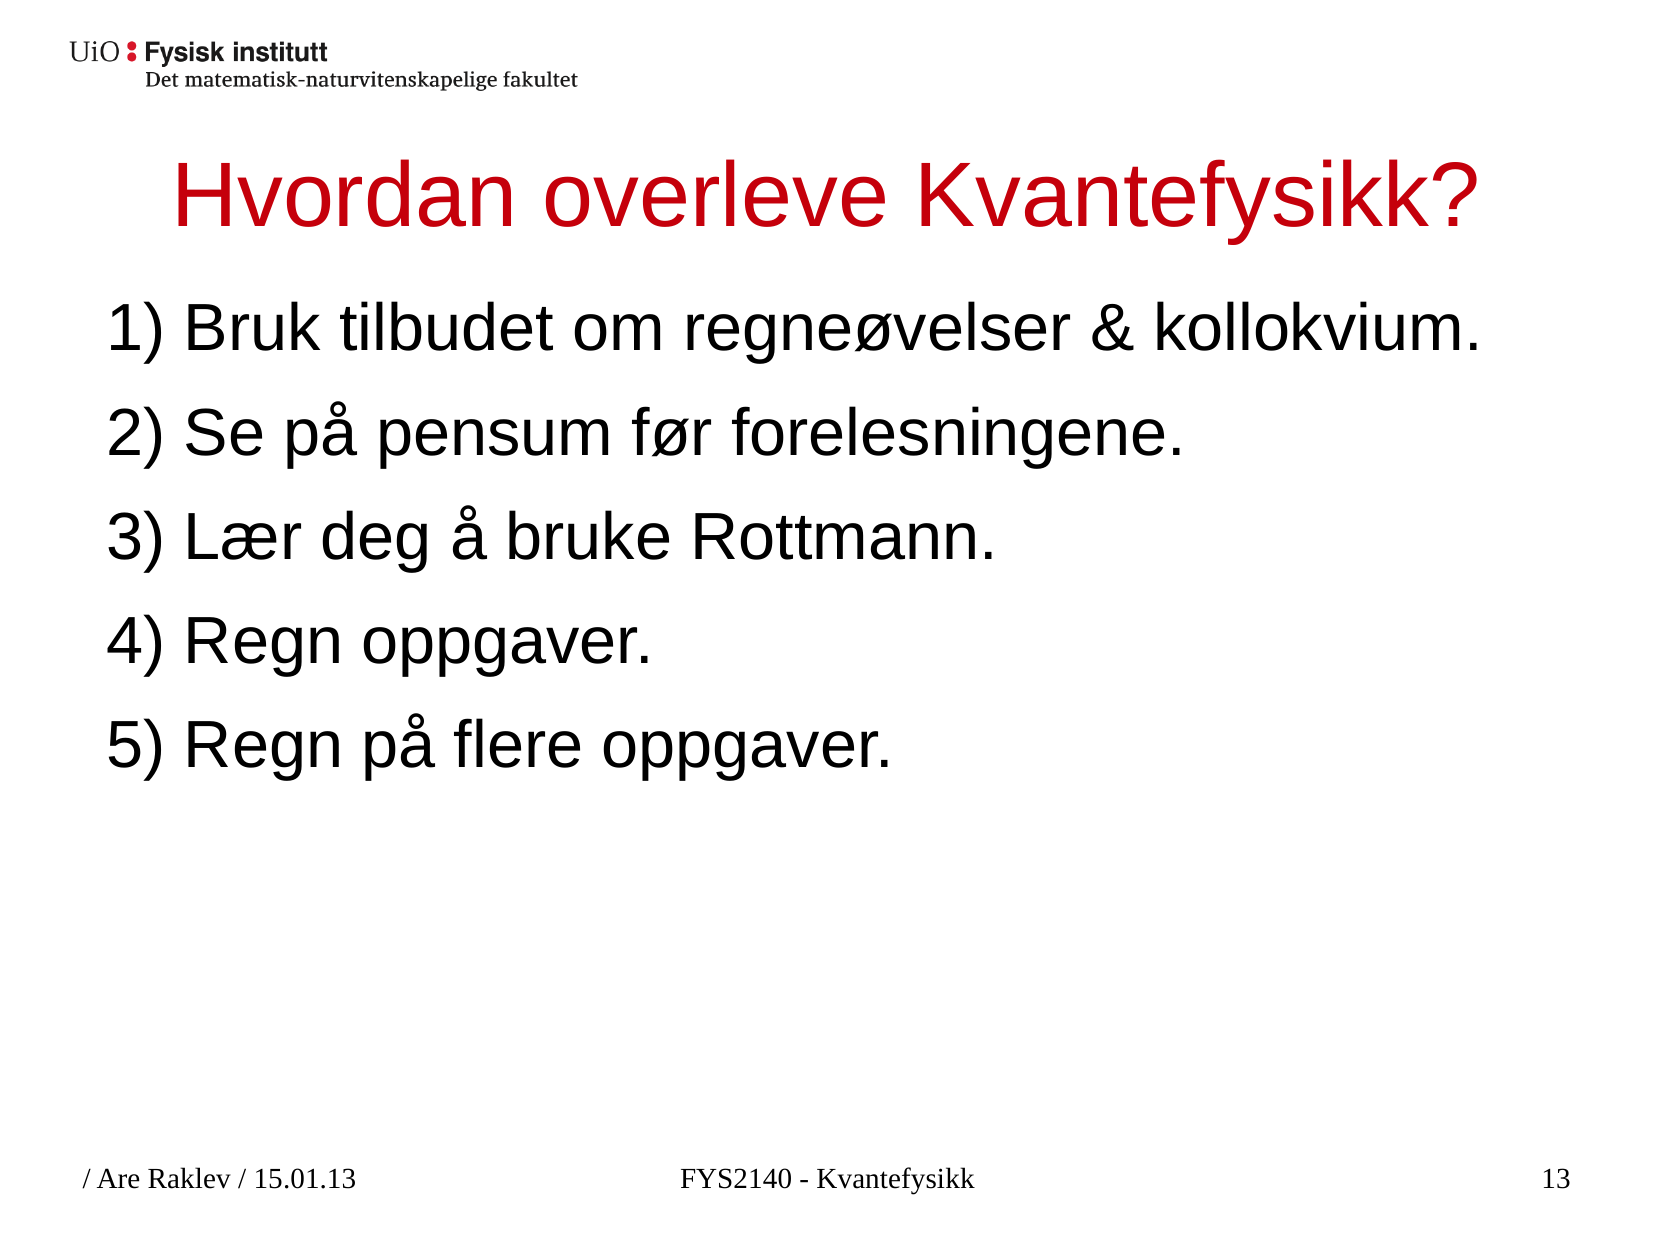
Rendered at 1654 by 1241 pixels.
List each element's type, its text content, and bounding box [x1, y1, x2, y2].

title Hvordan overleve Kvantefysikk? [82, 90, 1571, 298]
list Bruk tilbudet om regneøvelser & kollokvium. Se på pensum før forelesningene. Lær deg å bruke Rottmann. Regn oppgaver. Regn på flere oppgaver. [106, 290, 1595, 1094]
picture [68, 37, 581, 93]
